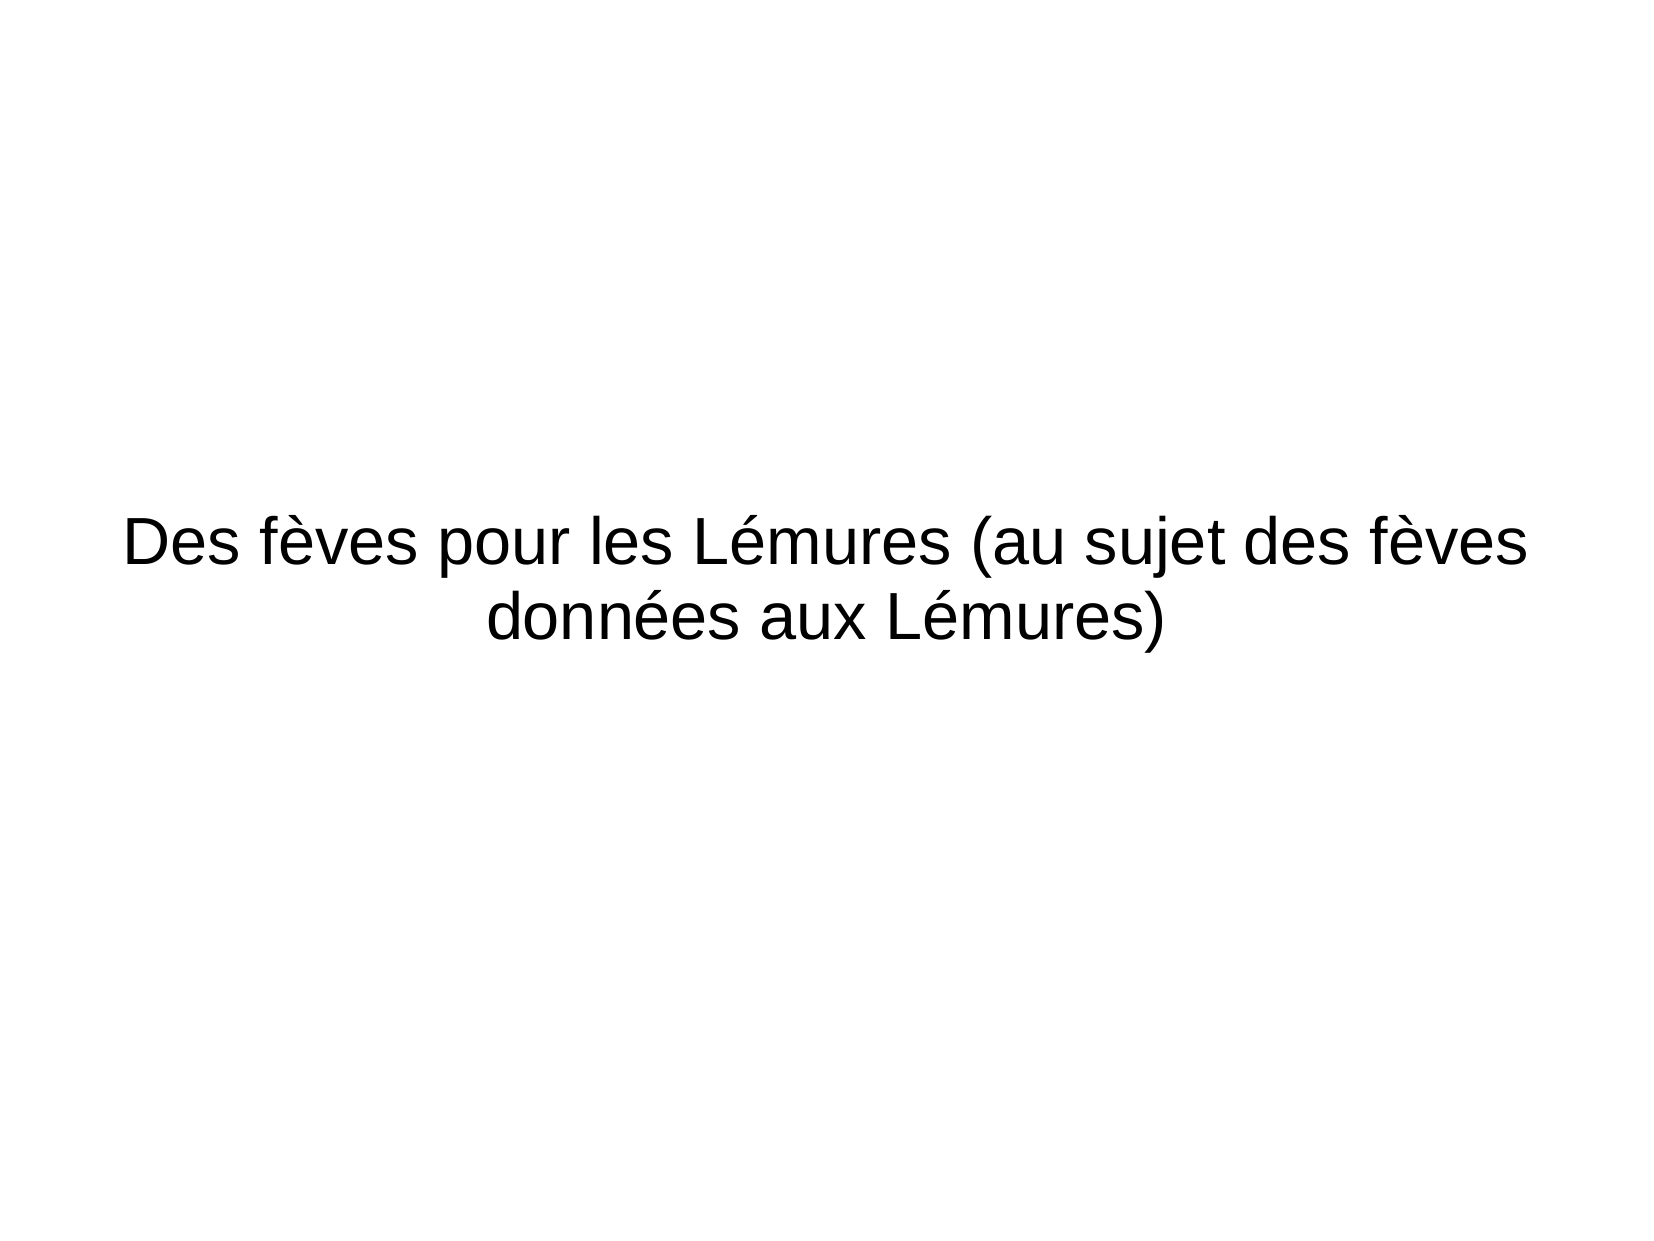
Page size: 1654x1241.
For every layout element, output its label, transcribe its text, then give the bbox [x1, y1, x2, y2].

subtitle Des fèves pour les Lémures (au sujet des fèves données aux Lémures) [82, 56, 1571, 1102]
